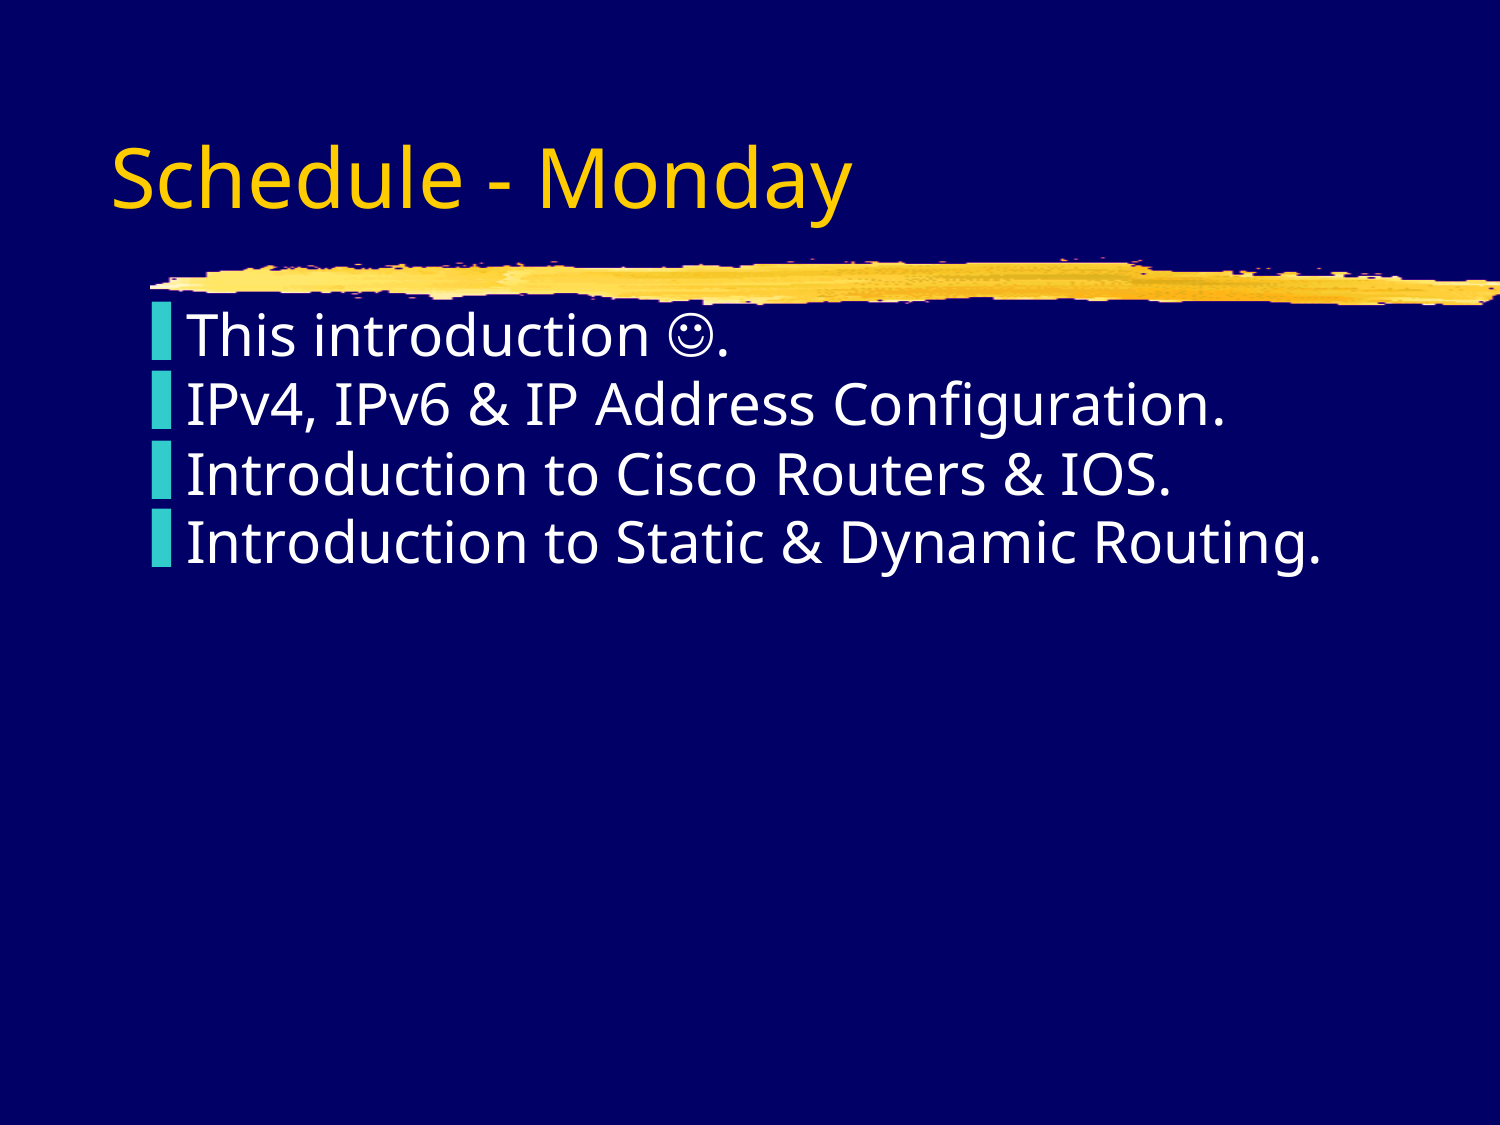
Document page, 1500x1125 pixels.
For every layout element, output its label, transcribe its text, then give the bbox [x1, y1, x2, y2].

picture [150, 252, 1500, 316]
title Schedule - Monday [110, 78, 1391, 297]
list This introduction . IPv4, IPv6 & IP Address Configuration. Introduction to Cisco Routers & IOS. Introduction to Static & Dynamic Routing. [62, 312, 1450, 1118]
